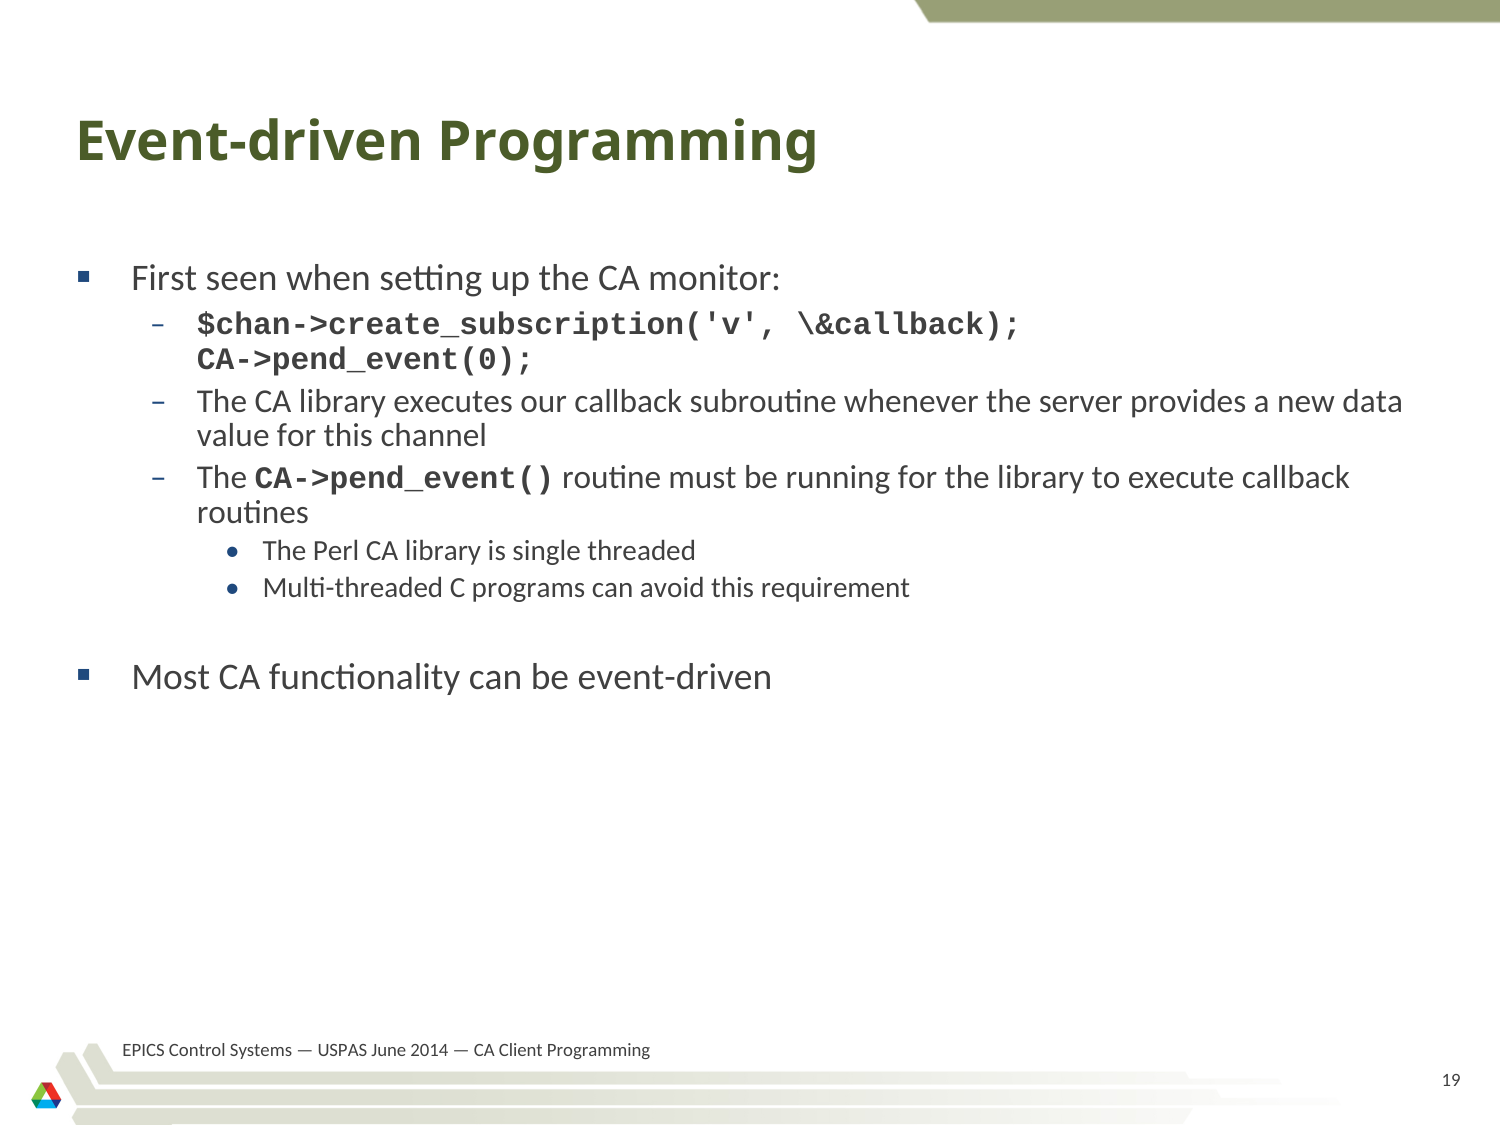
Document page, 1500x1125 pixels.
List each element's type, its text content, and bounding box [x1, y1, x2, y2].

picture [0, 0, 1500, 24]
title Event-driven Programming [75, 45, 1426, 233]
list First seen when setting up the CA monitor: $chan->create_subscription('v', \&callback); CA->pend_event(0); The CA library executes our callback subroutine whenever the server provides a new data value for this channel The CA->pend_event() routine must be running for the library to execute callback routines The Perl CA library is single threaded Multi-threaded C programs can avoid this requirement Most CA functionality can be event-driven [75, 262, 1426, 916]
picture [0, 1037, 1500, 1125]
